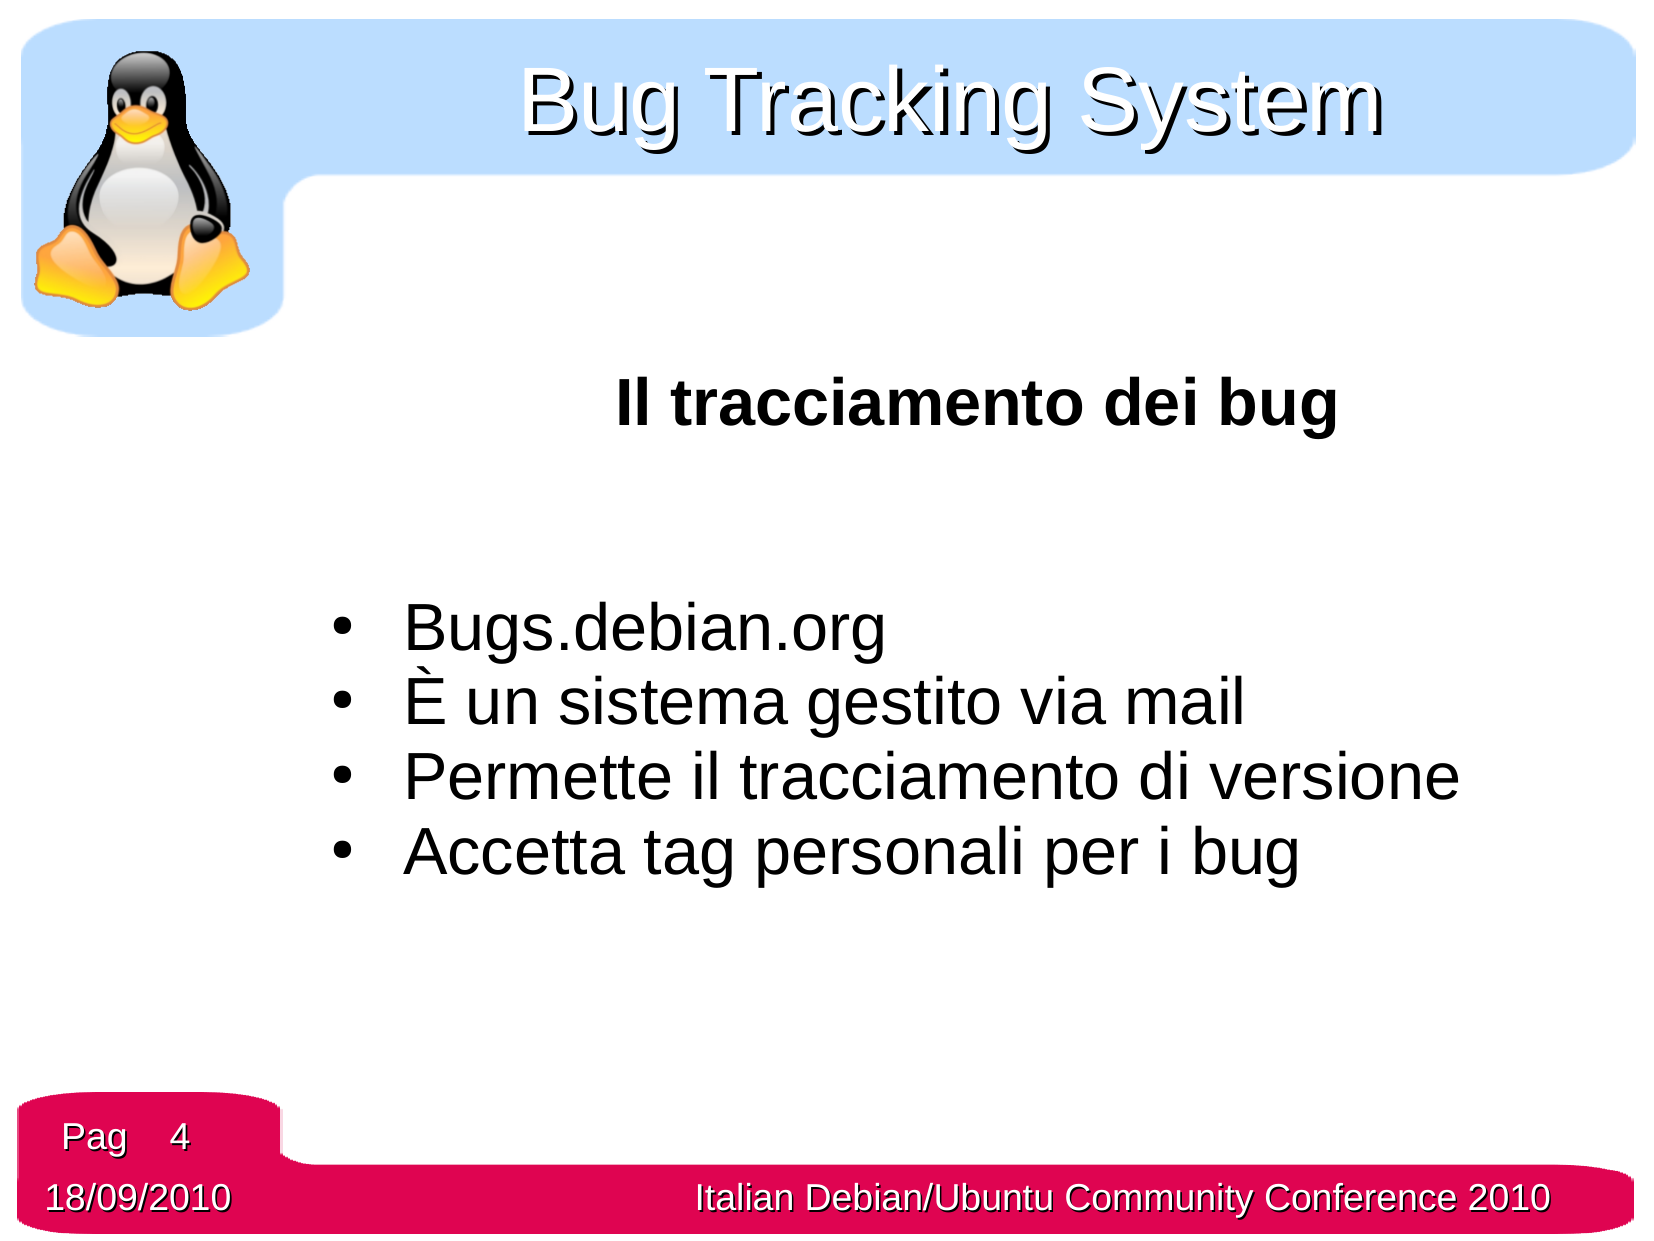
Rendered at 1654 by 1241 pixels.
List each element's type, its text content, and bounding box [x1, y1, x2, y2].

picture [21, 19, 1636, 337]
text_box 18/09/2010 [29, 1169, 296, 1241]
text_box Pag <numero> [46, 1108, 266, 1182]
text_box Italian Debian/Ubuntu Community Conference 2010 [680, 1169, 1566, 1241]
title Bug Tracking System [265, 3, 1636, 196]
subtitle Il tracciamento dei bug Bugs.debian.org È un sistema gestito via mail Permette il tracciamento di versione Accetta tag personali per i bug [295, 206, 1625, 1123]
picture [17, 1092, 1634, 1234]
